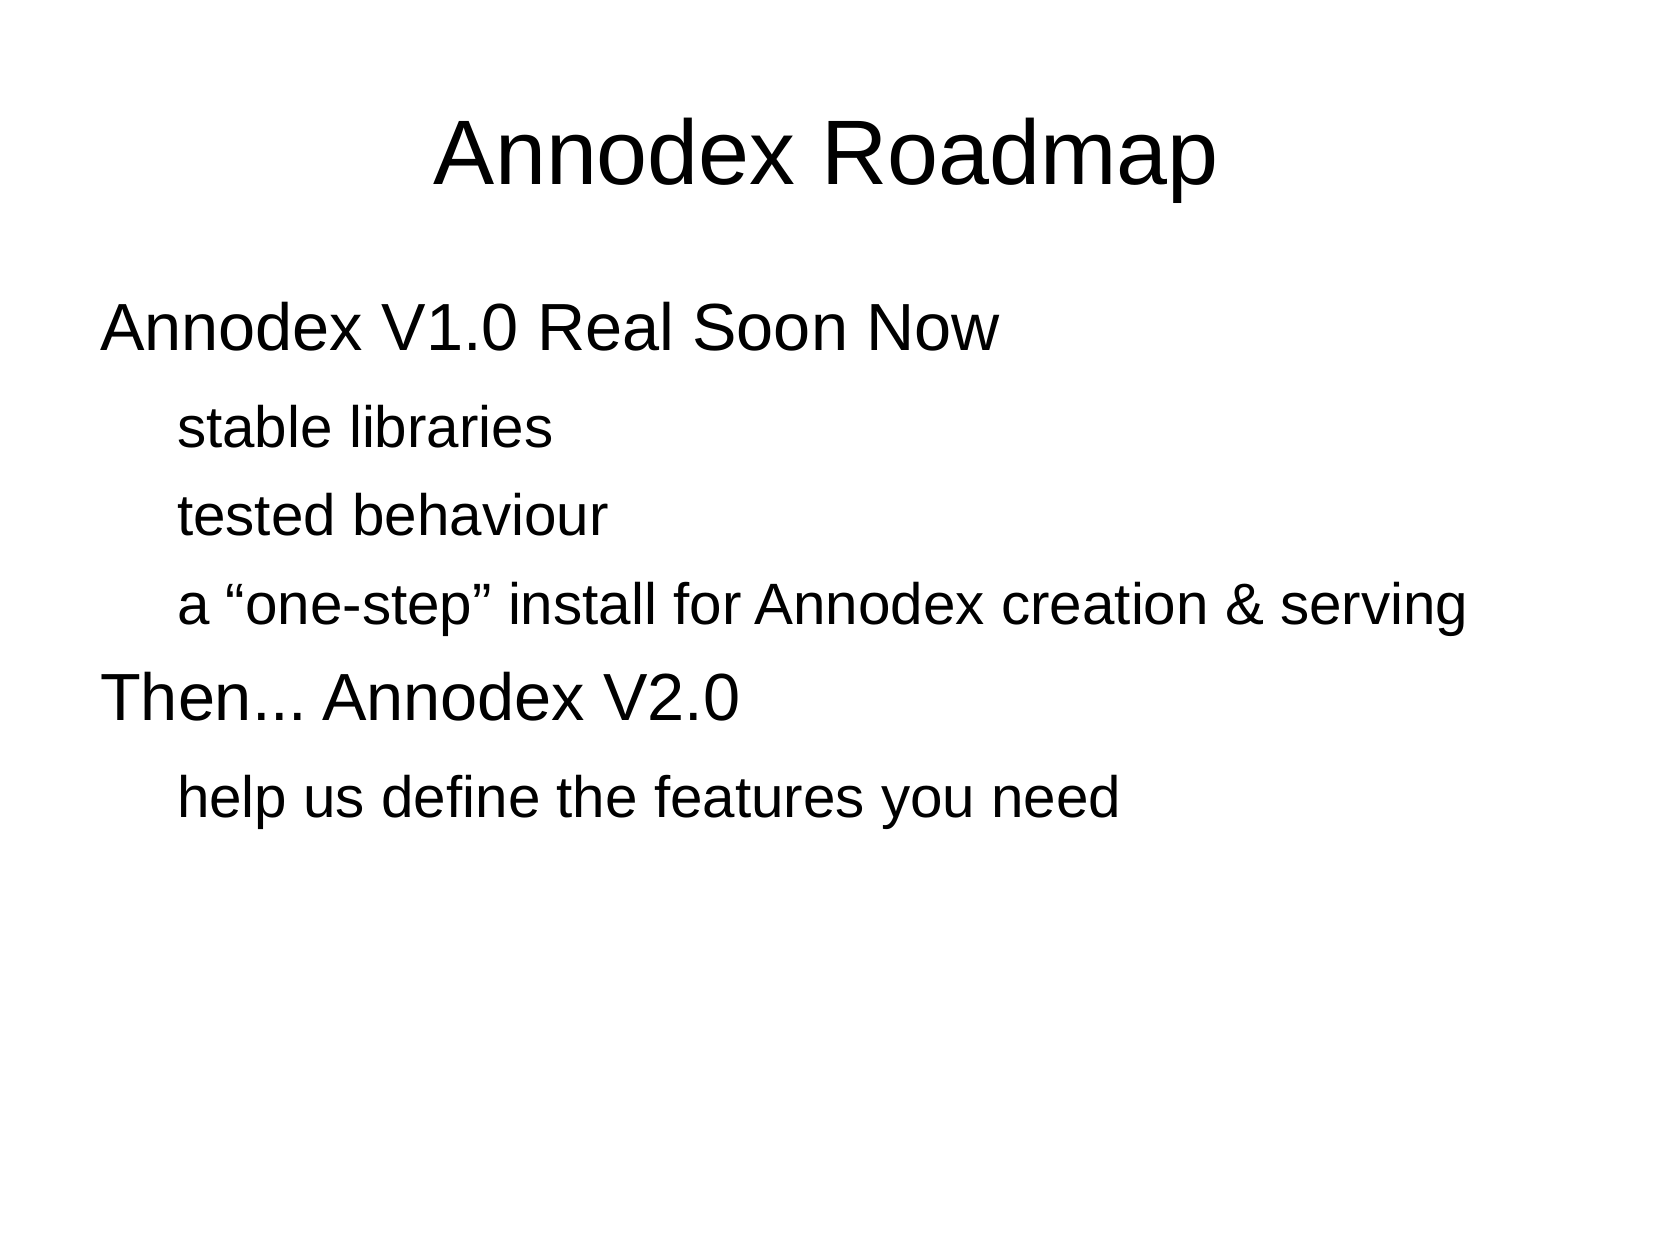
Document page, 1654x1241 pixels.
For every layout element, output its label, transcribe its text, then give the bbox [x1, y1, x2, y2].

title Annodex Roadmap [82, 56, 1571, 250]
list Annodex V1.0 Real Soon Now stable libraries tested behaviour a “one-step” install for Annodex creation & serving Then... Annodex V2.0 help us define the features you need [82, 290, 1571, 1094]
